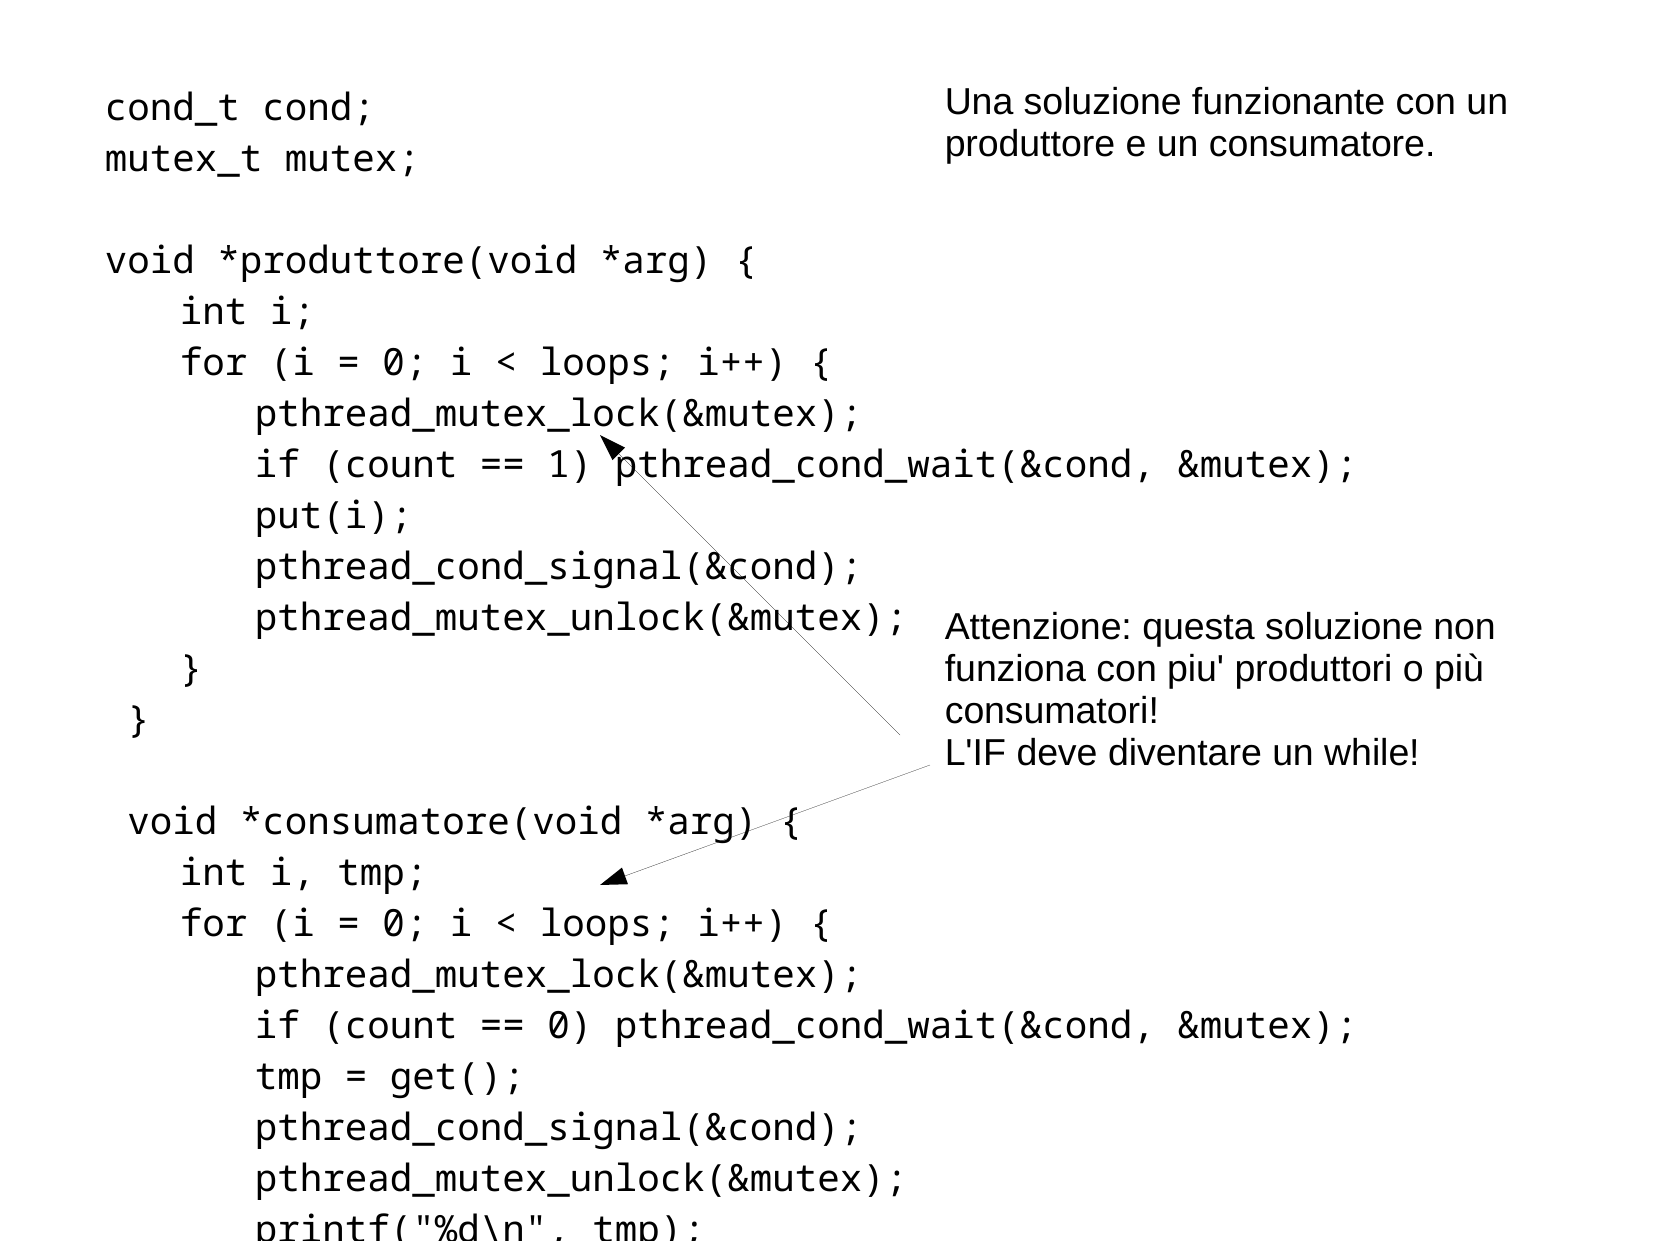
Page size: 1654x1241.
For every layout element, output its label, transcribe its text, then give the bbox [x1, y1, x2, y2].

text_box Una soluzione funzionante con un produttore e un consumatore. [930, 72, 1561, 172]
text_box Attenzione: questa soluzione non funziona con piu' produttori o più consumatori! L'IF deve diventare un while! [930, 598, 1561, 782]
text_box cond_t cond; mutex_t mutex; void *produttore(void *arg) { int i; for (i = 0; i < loops; i++) { pthread_mutex_lock(&mutex); if (count == 1) pthread_cond_wait(&cond, &mutex); put(i); pthread_cond_signal(&cond); pthread_mutex_unlock(&mutex); } } void *consumatore(void *arg) { int i, tmp; for (i = 0; i < loops; i++) { pthread_mutex_lock(&mutex); if (count == 0) pthread_cond_wait(&cond, &mutex); tmp = get(); pthread_cond_signal(&cond); pthread_mutex_unlock(&mutex); printf("%d\n", tmp); } } [90, 72, 1486, 1176]
